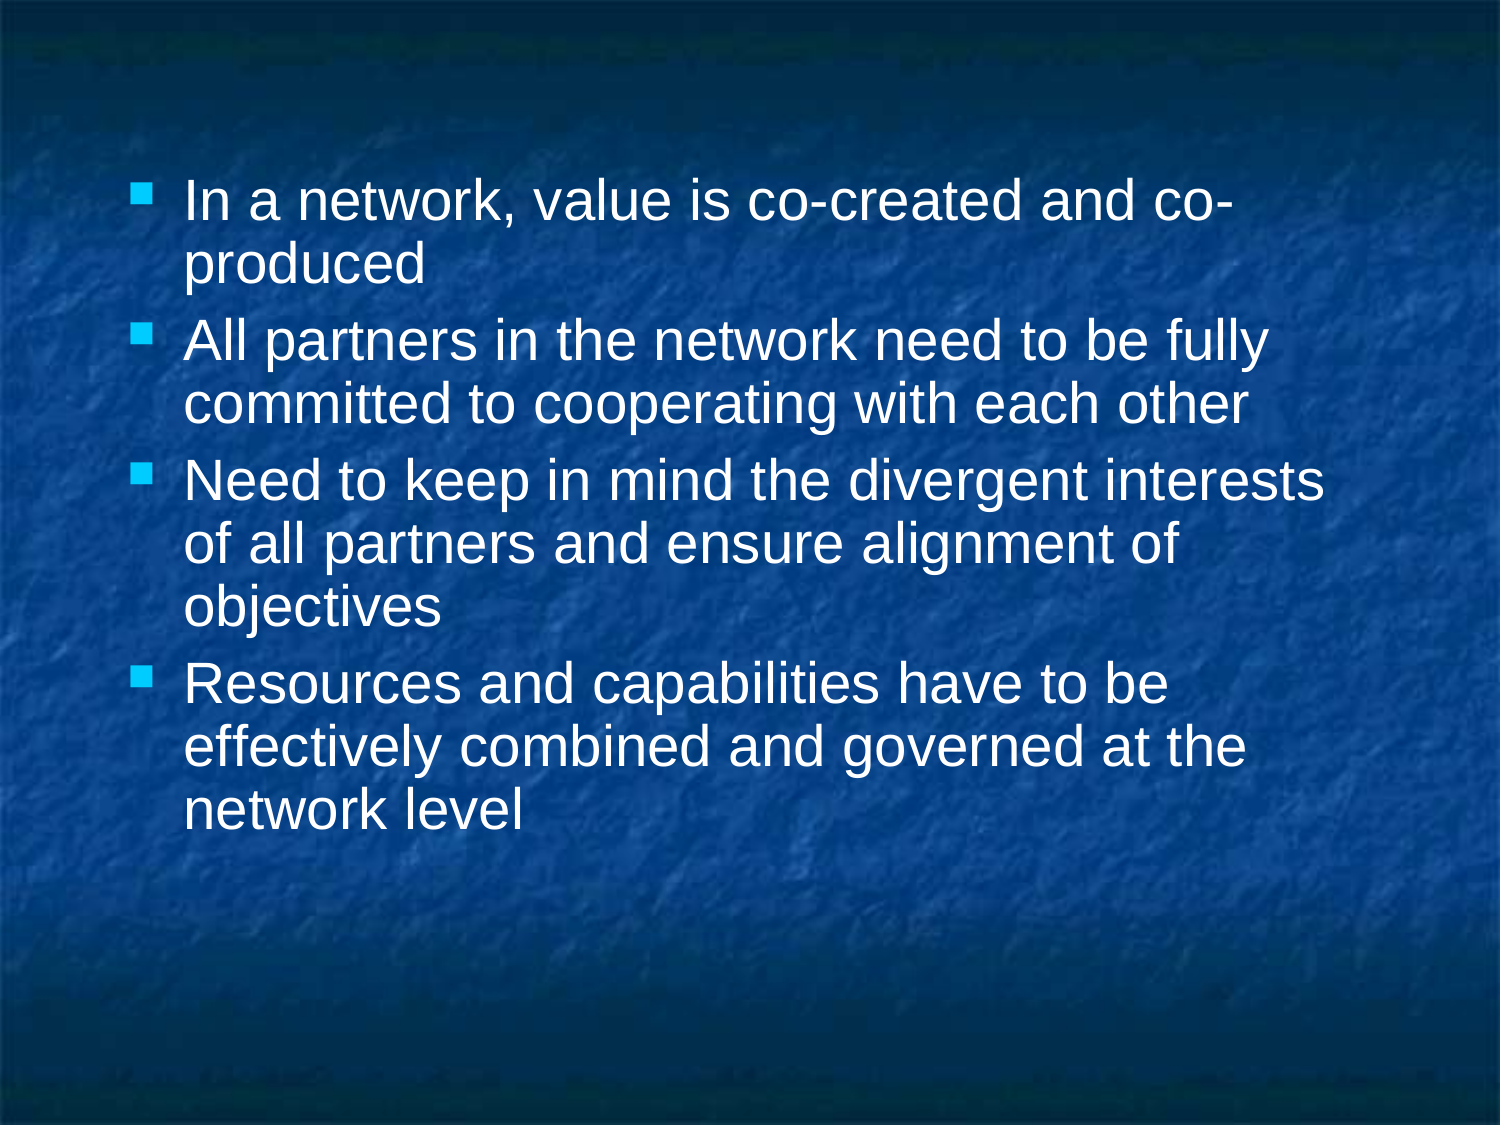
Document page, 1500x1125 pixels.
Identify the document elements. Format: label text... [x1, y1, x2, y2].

picture [0, 0, 1500, 1125]
list In a network, value is co-created and co-produced All partners in the network need to be fully committed to cooperating with each other Need to keep in mind the divergent interests of all partners and ensure alignment of objectives Resources and capabilities have to be effectively combined and governed at the network level [112, 162, 1388, 1000]
